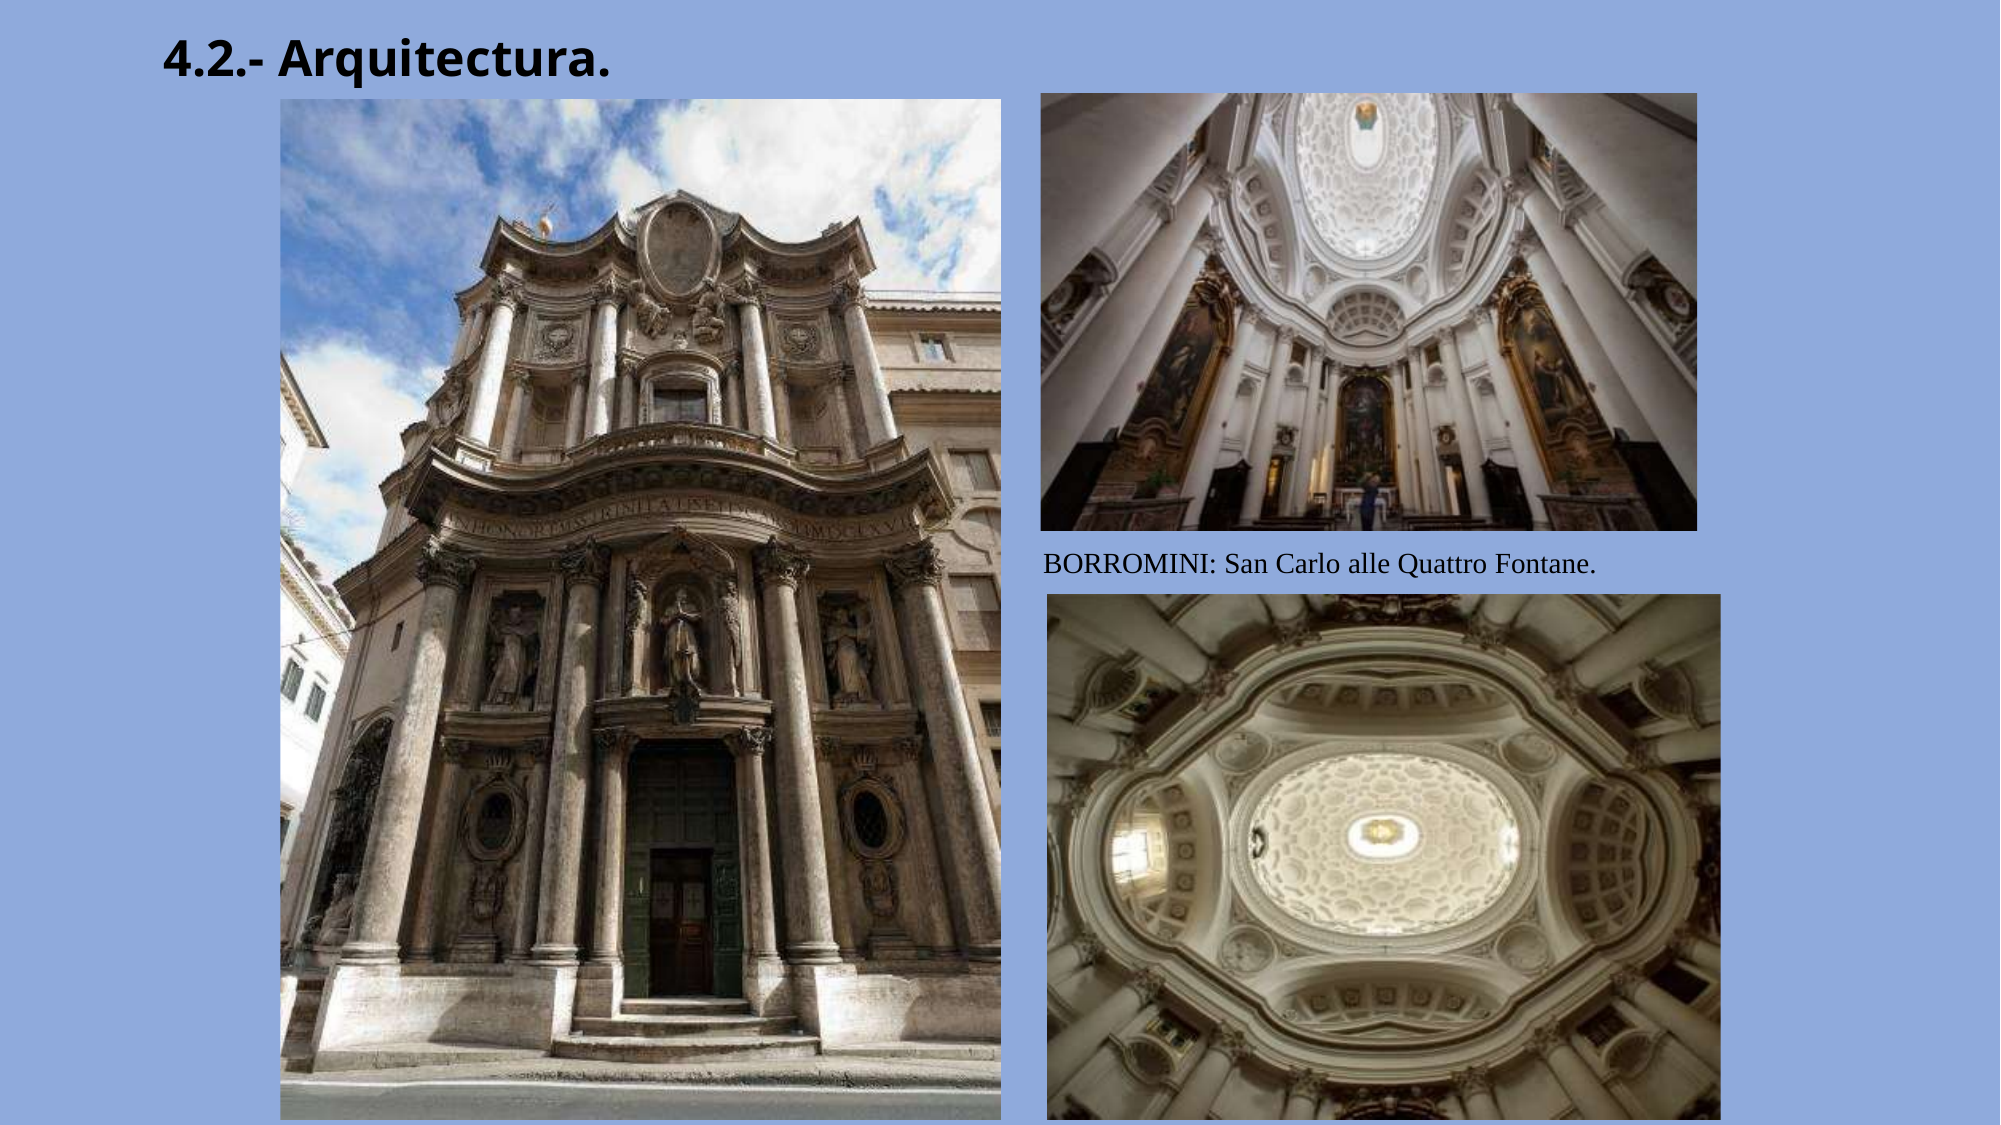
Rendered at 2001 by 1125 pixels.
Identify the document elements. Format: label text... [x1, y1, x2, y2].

text_box BORROMINI: San Carlo alle Quattro Fontane. [1040, 541, 1599, 580]
text_box [280, 99, 1001, 1120]
text_box [1047, 595, 1721, 1120]
text_box [1041, 93, 1697, 531]
title 4.2.- Arquitectura. [161, 23, 1188, 87]
